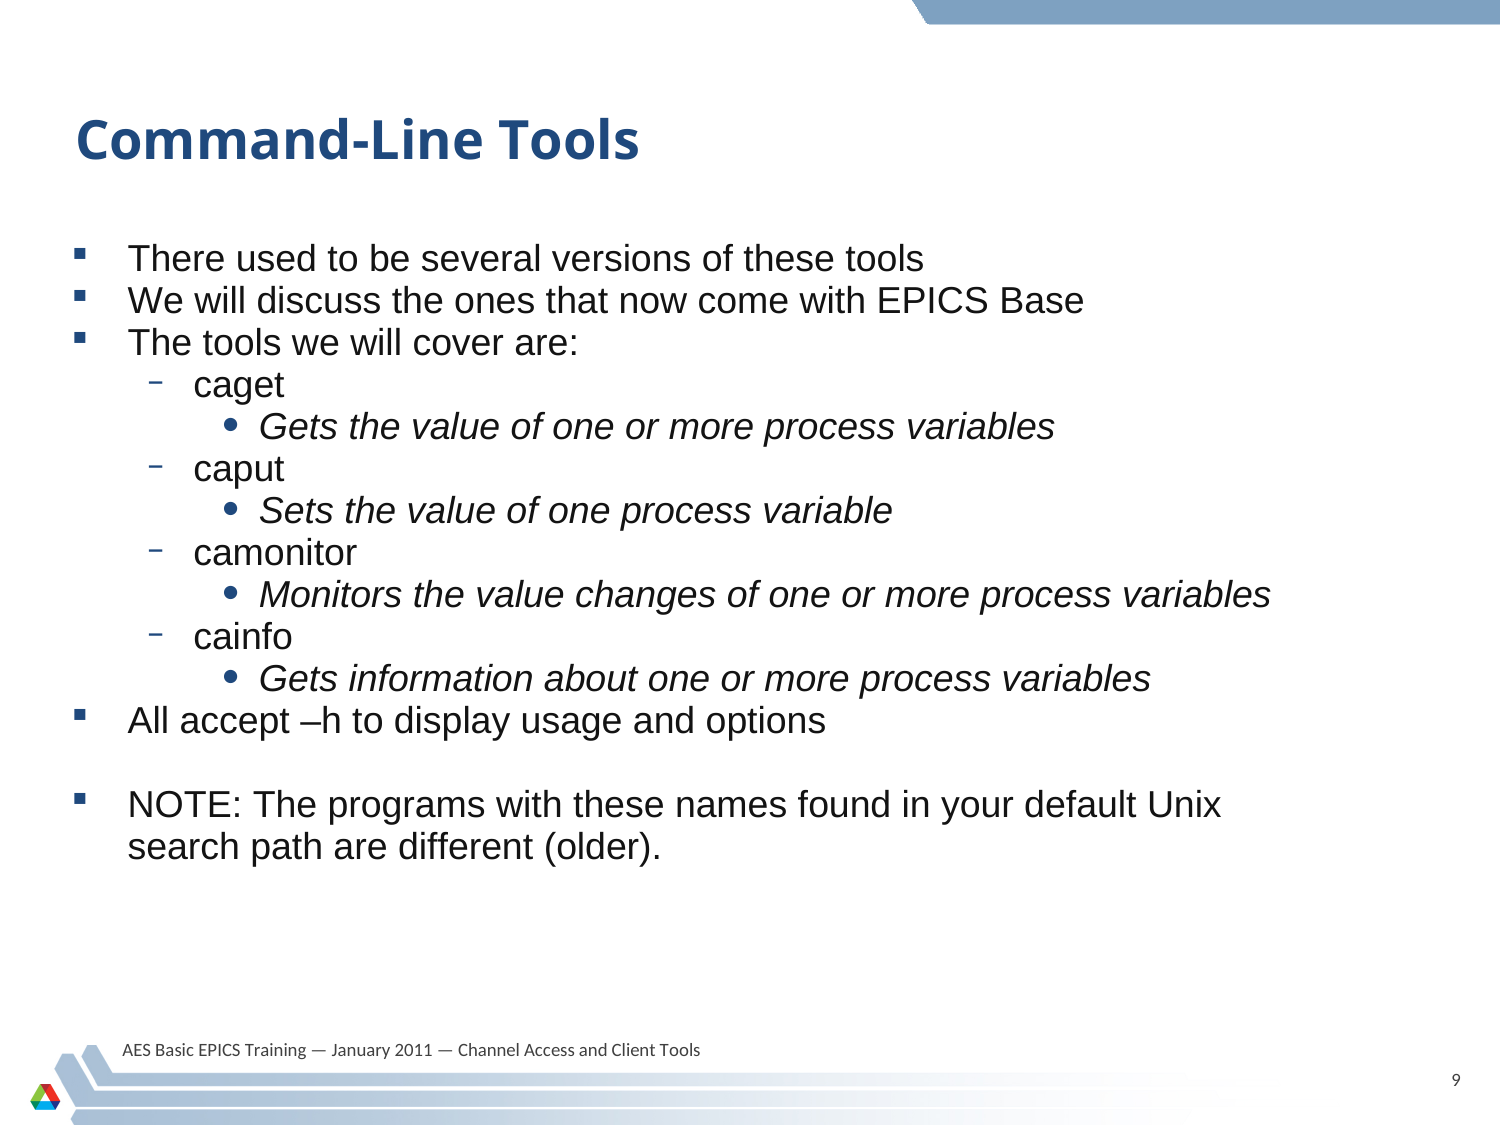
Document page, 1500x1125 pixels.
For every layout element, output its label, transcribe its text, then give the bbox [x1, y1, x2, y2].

picture [0, 1037, 1500, 1125]
picture [0, 0, 1500, 26]
title Command-Line Tools [75, 45, 1426, 233]
list There used to be several versions of these tools We will discuss the ones that now come with EPICS Base The tools we will cover are: caget Gets the value of one or more process variables caput Sets the value of one process variable camonitor Monitors the value changes of one or more process variables cainfo Gets information about one or more process variables All accept –h to display usage and options NOTE: The programs with these names found in your default Unix search path are different (older). [56, 229, 1359, 875]
